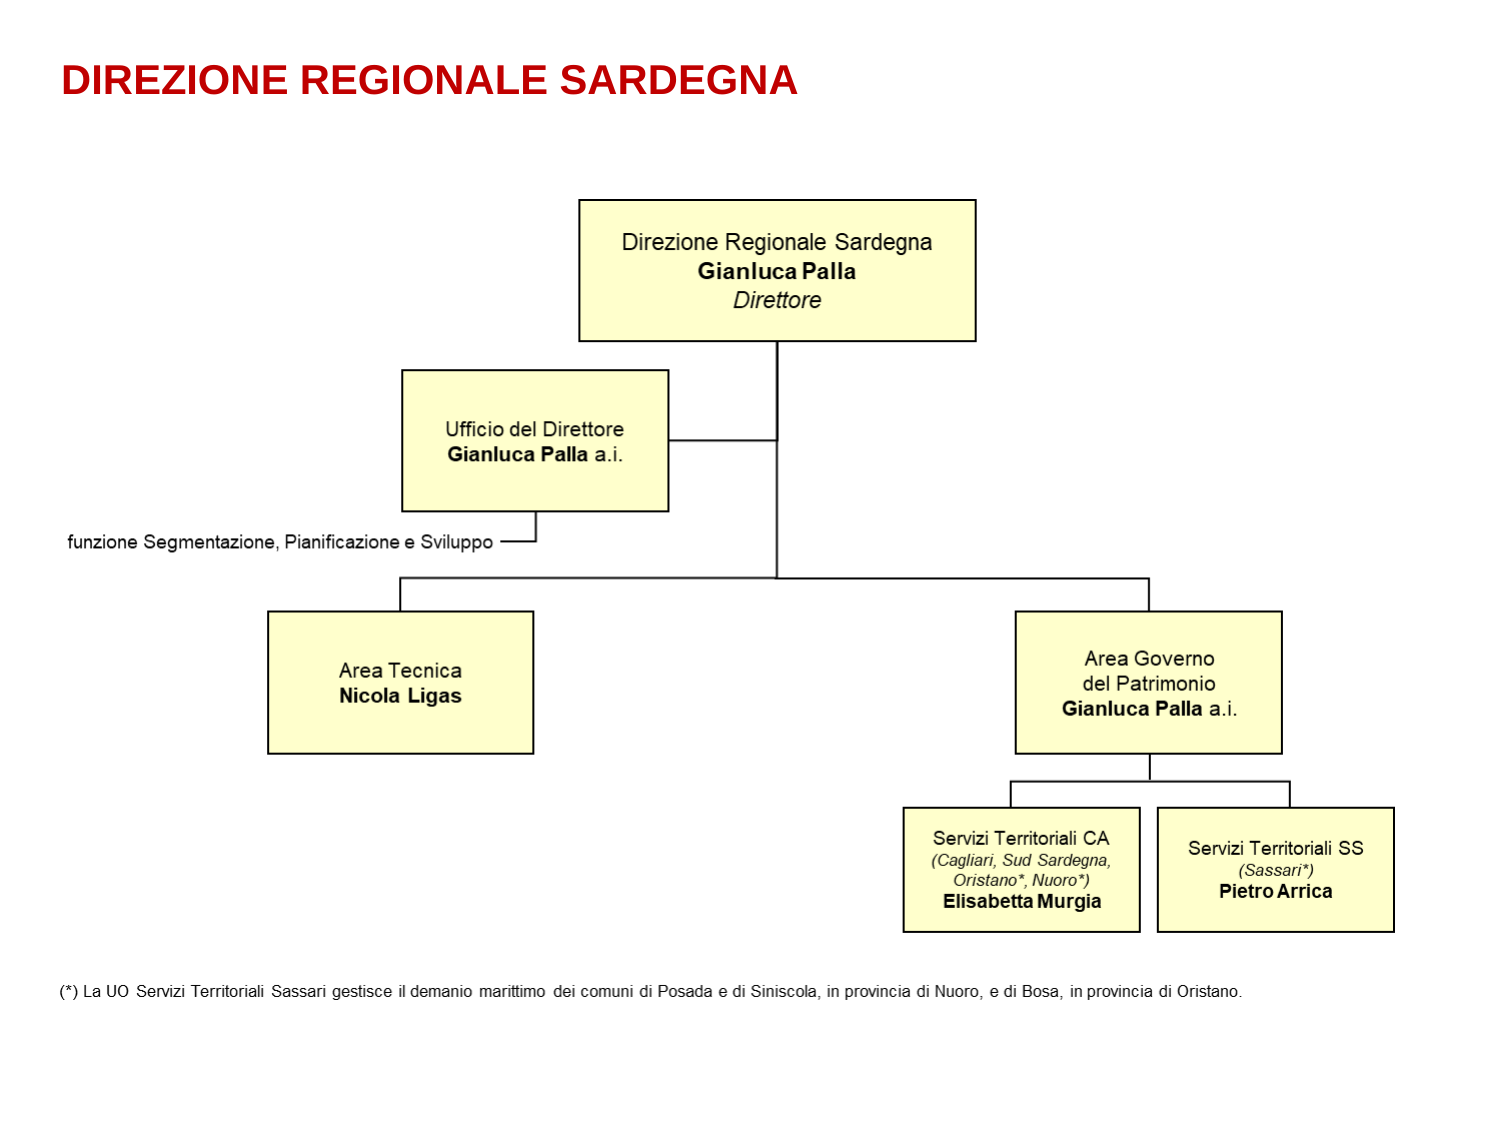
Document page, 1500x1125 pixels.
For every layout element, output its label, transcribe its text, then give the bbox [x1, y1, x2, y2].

text_box DIREZIONE REGIONALE SARDEGNA [46, 45, 1387, 128]
picture [44, 199, 1395, 1011]
